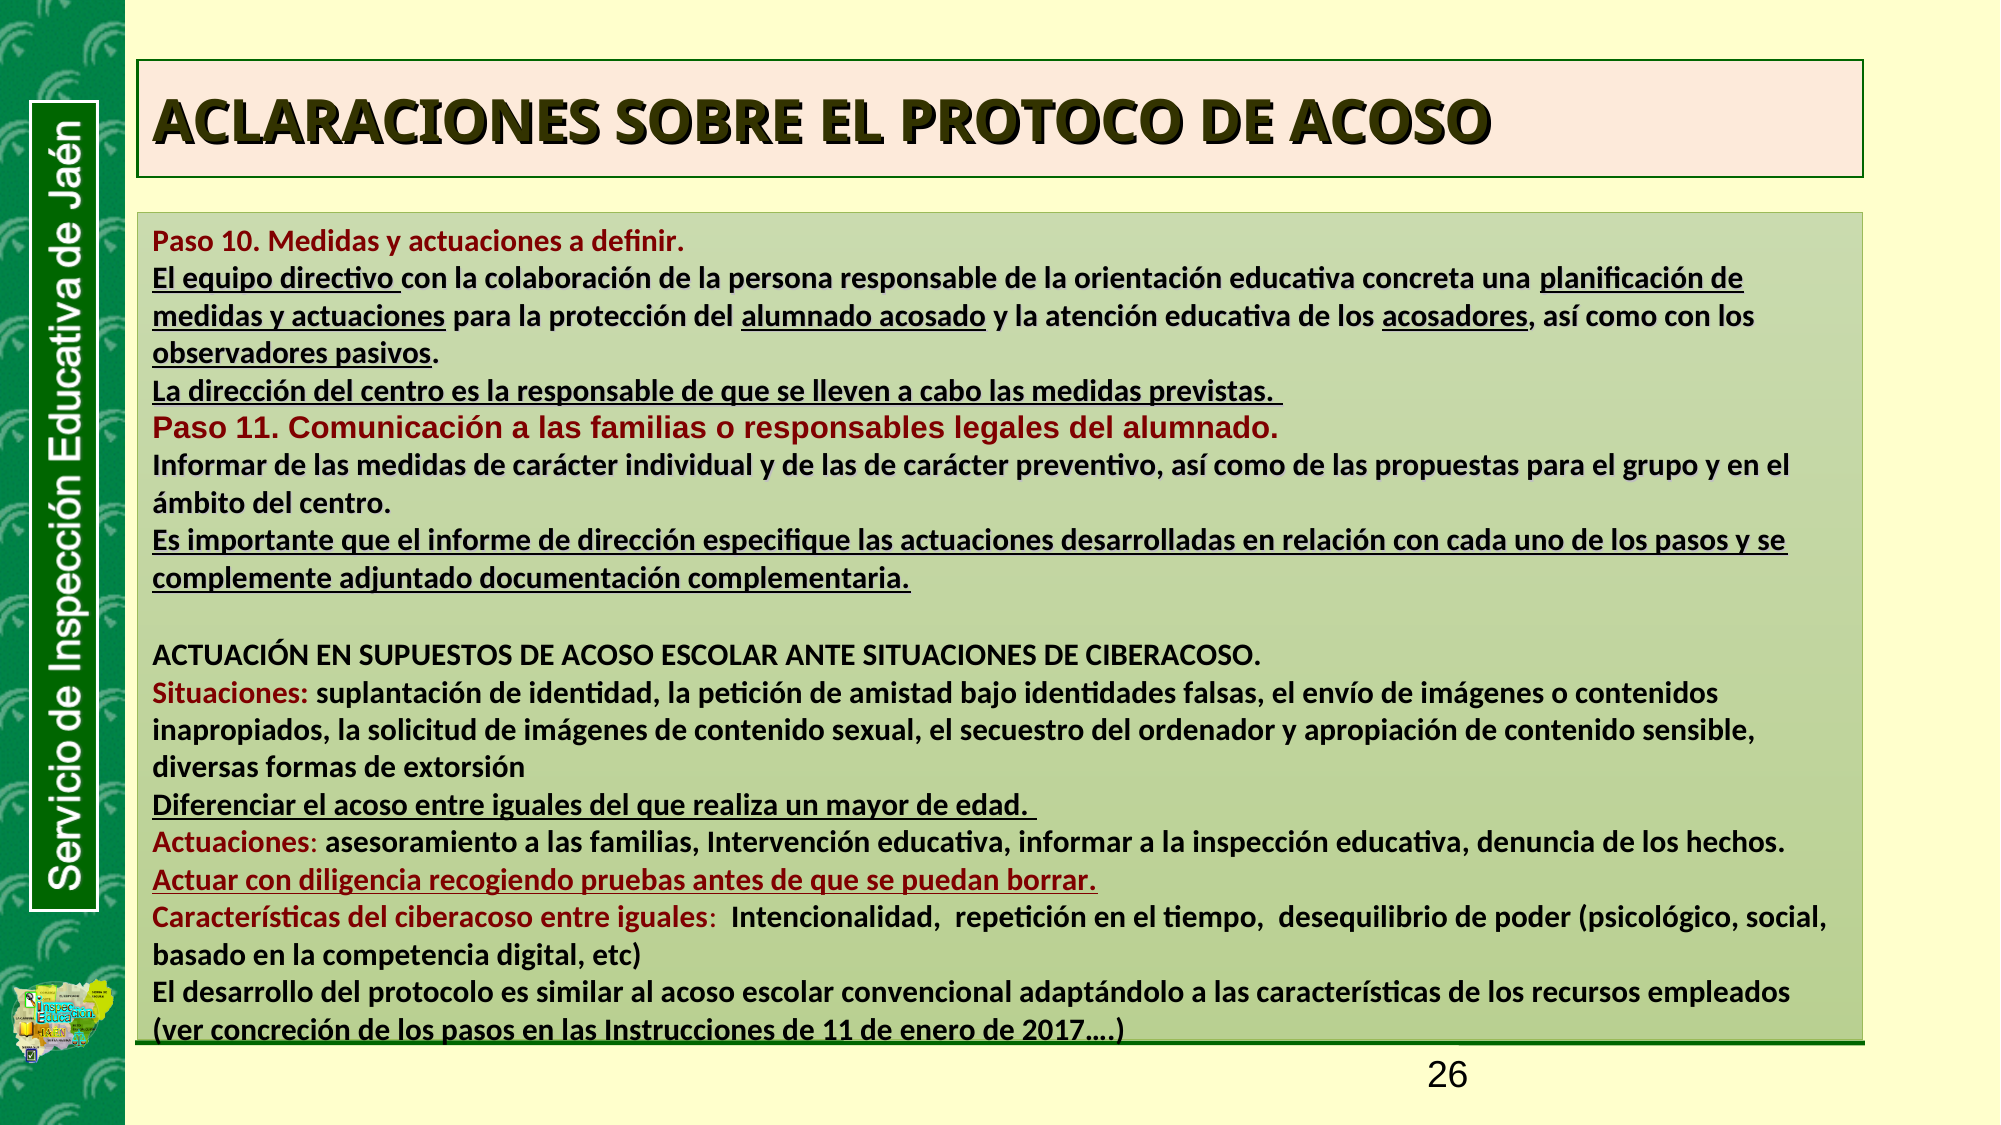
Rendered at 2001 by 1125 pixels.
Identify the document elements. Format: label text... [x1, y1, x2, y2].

text_box ACLARACIONES SOBRE EL PROTOCO DE ACOSO [137, 59, 1863, 178]
text_box <número> [1412, 1042, 1863, 1103]
text_box Paso 10. Medidas y actuaciones a definir. El equipo directivo con la colaboración de la persona responsable de la orientación educativa concreta una planificación de medidas y actuaciones para la protección del alumnado acosado y la atención educativa de los acosadores, así como con los observadores pasivos. La dirección del centro es la responsable de que se lleven a cabo las medidas previstas. Paso 11. Comunicación a las familias o responsables legales del alumnado. Informar de las medidas de carácter individual y de las de carácter preventivo, así como de las propuestas para el grupo y en el ámbito del centro. Es importante que el informe de dirección especifique las actuaciones desarrolladas en relación con cada uno de los pasos y se complemente adjuntado documentación complementaria. ACTUACIÓN EN SUPUESTOS DE ACOSO ESCOLAR ANTE SITUACIONES DE CIBERACOSO. Situaciones: suplantación de identidad, la petición de amistad bajo identidades falsas, el envío de imágenes o contenidos inapropiados, la solicitud de imágenes de contenido sexual, el secuestro del ordenador y apropiación de contenido sensible, diversas formas de extorsión Diferenciar el acoso entre iguales del que realiza un mayor de edad. Actuaciones: asesoramiento a las familias, Intervención educativa, informar a la inspección educativa, denuncia de los hechos. Actuar con diligencia recogiendo pruebas antes de que se puedan borrar. Características del ciberacoso entre iguales: Intencionalidad, repetición en el tiempo, desequilibrio de poder (psicológico, social, basado en la competencia digital, etc) El desarrollo del protocolo es similar al acoso escolar convencional adaptándolo a las características de los recursos empleados (ver concreción de los pasos en las Instrucciones de 11 de enero de 2017….) [137, 212, 1863, 1040]
picture [0, 0, 125, 1125]
